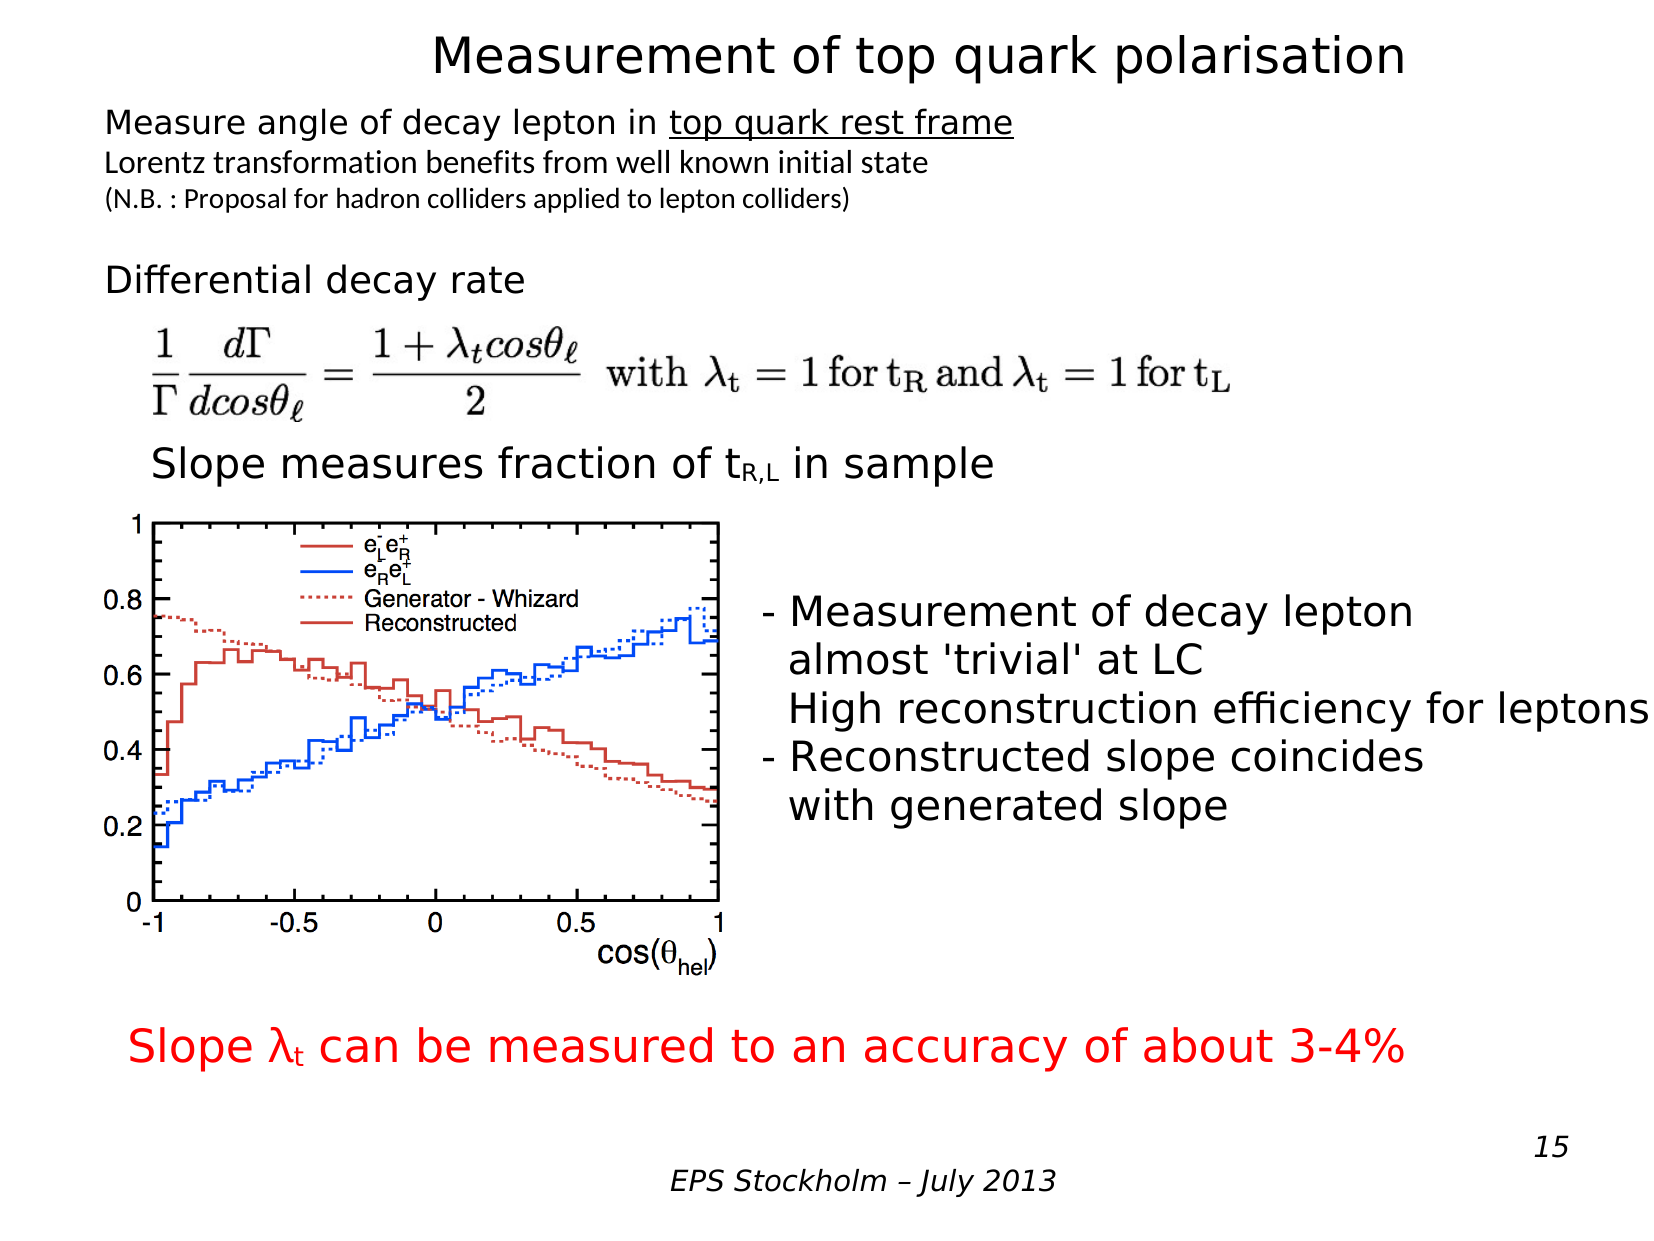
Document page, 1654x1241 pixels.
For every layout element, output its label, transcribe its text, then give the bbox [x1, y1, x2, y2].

text_box Measure angle of decay lepton in top quark rest frame Lorentz transformation benefits from well known initial state (N.B. : Proposal for hadron colliders applied to lepton colliders) Differential decay rate [89, 95, 1040, 344]
picture [25, 483, 778, 992]
picture [152, 325, 1231, 422]
text_box Slope measures fraction of tR,L in sample [135, 432, 1009, 509]
text_box - Measurement of decay lepton almost 'trivial' at LC High reconstruction efficiency for leptons - Reconstructed slope coincides with generated slope [746, 580, 1654, 838]
text_box Slope λt can be measured to an accuracy of about 3-4% [112, 1012, 1426, 1163]
text_box Measurement of top quark polarisation [416, 19, 1422, 93]
